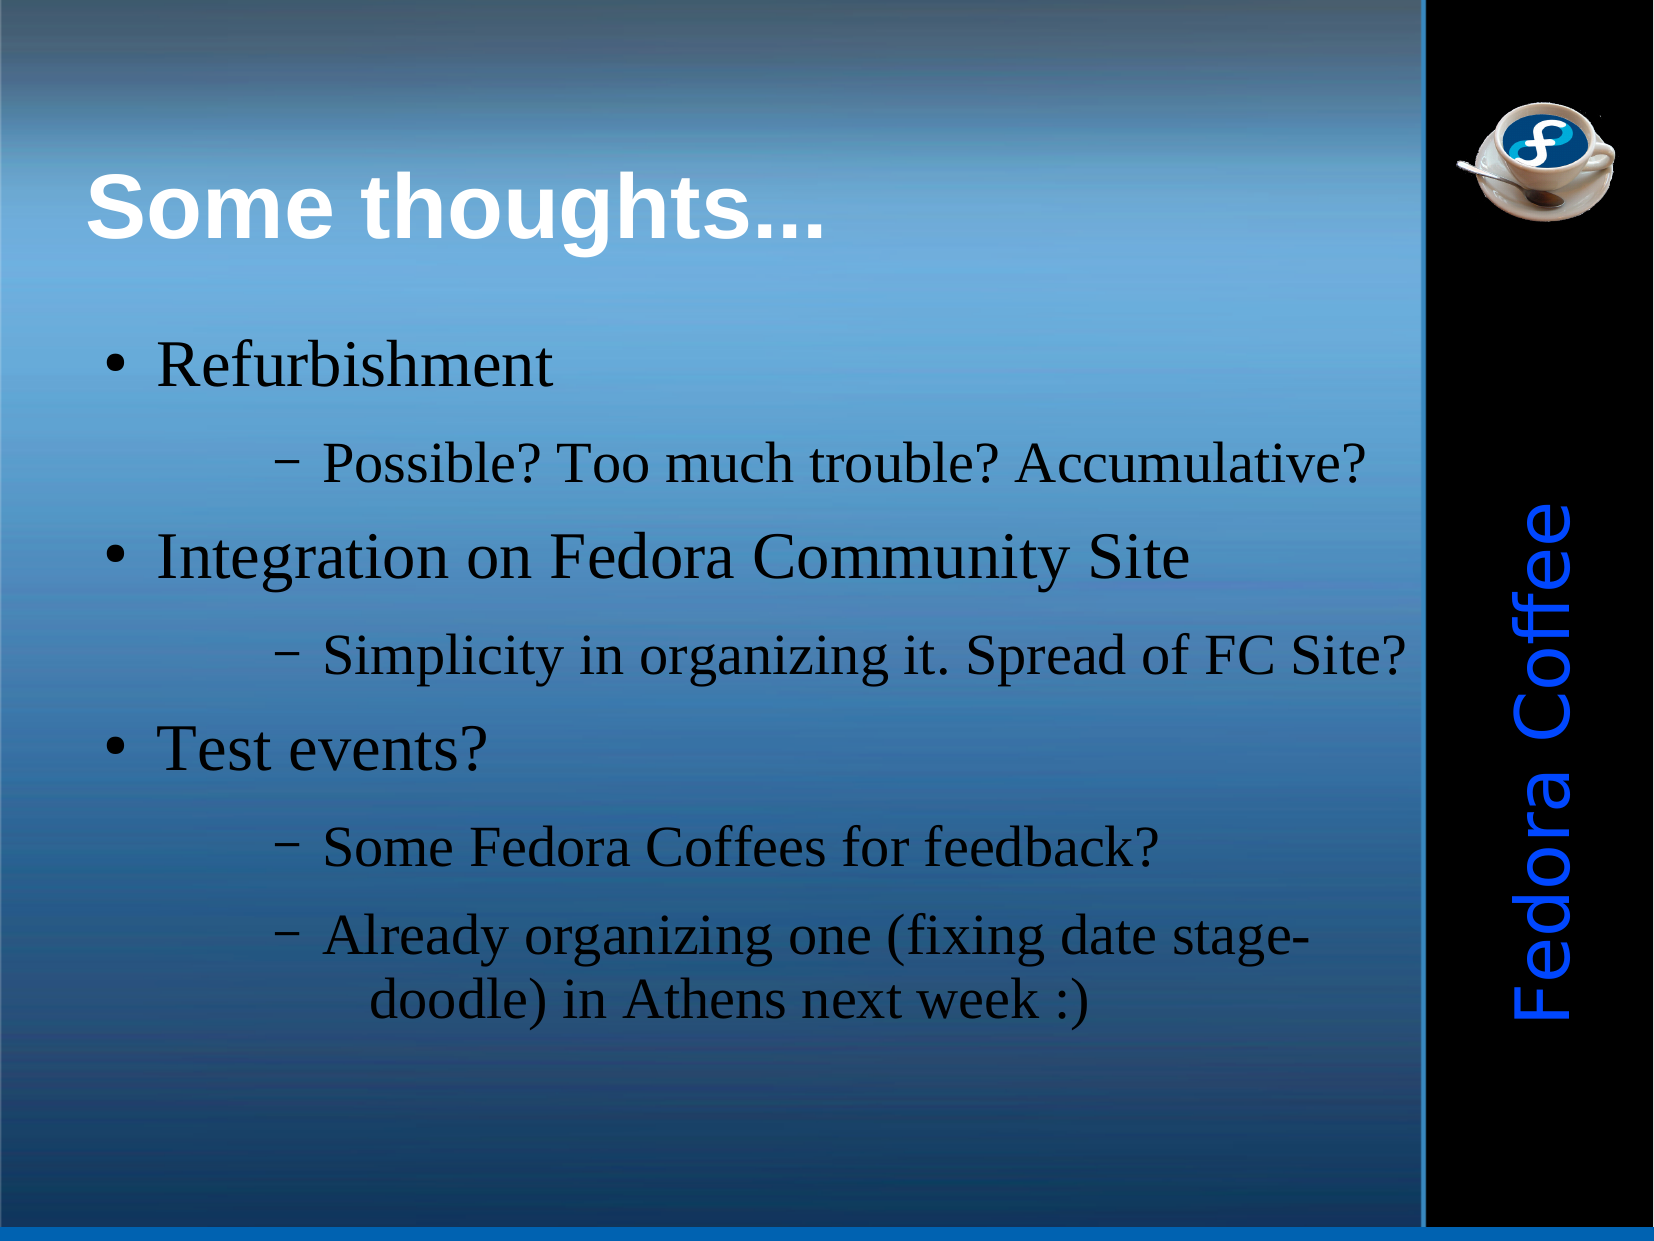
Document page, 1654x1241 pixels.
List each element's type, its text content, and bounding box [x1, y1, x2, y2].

text_box Fedora Coffee [1499, 466, 1599, 1027]
list Refurbishment Possible? Too much trouble? Accumulative? Integration on Fedora Community Site Simplicity in organizing it. Spread of FC Site? Test events? Some Fedora Coffees for feedback? Already organizing one (fixing date stage- doodle) in Athens next week :) [85, 327, 1498, 1109]
title Some thoughts... [85, 102, 1498, 311]
picture [0, 0, 1654, 1227]
